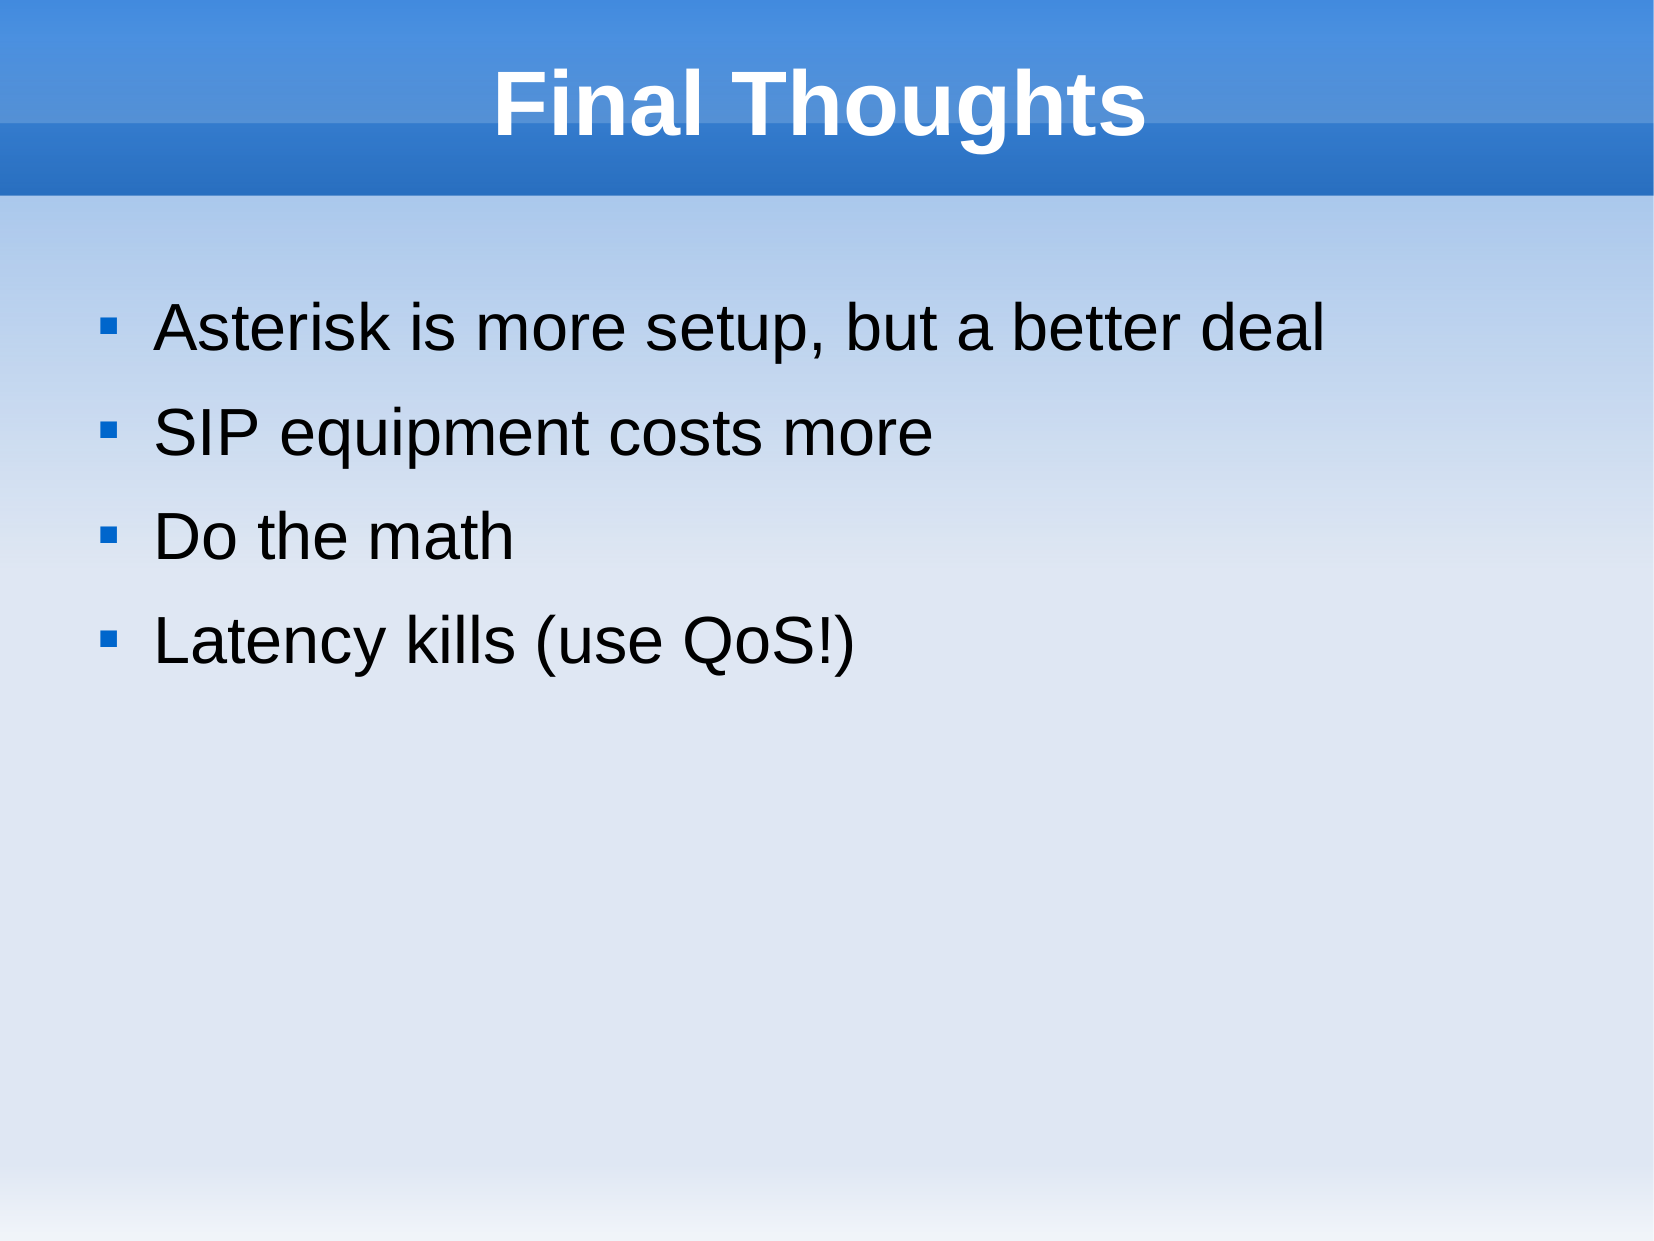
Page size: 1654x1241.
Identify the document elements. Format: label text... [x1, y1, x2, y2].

picture [0, 0, 1654, 1241]
title Final Thoughts [76, 7, 1565, 200]
list Asterisk is more setup, but a better deal SIP equipment costs more Do the math Latency kills (use QoS!) [82, 290, 1571, 1094]
